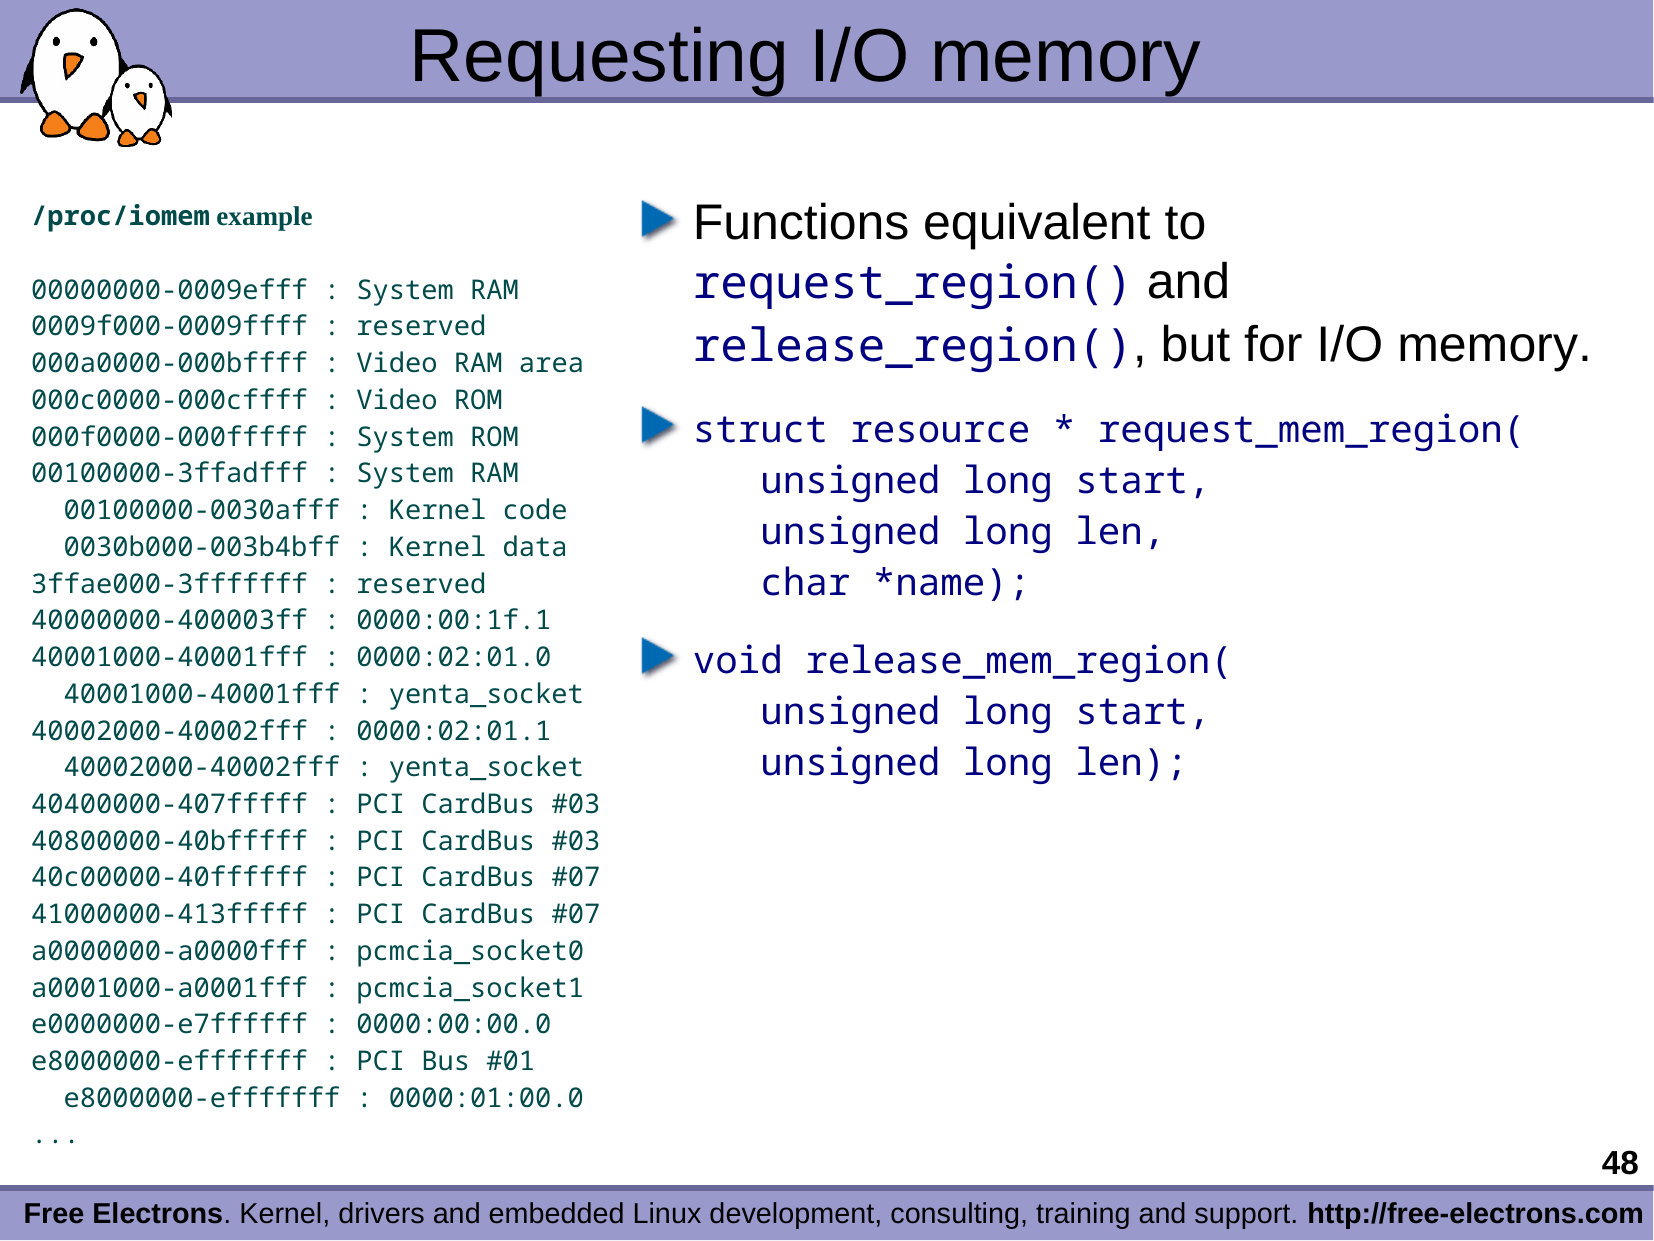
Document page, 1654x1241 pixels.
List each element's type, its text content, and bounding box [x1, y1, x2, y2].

picture [20, 8, 172, 147]
text_box /proc/iomem example 00000000-0009efff : System RAM 0009f000-0009ffff : reserved 000a0000-000bffff : Video RAM area 000c0000-000cffff : Video ROM 000f0000-000fffff : System ROM 00100000-3ffadfff : System RAM 00100000-0030afff : Kernel code 0030b000-003b4bff : Kernel data 3ffae000-3fffffff : reserved 40000000-400003ff : 0000:00:1f.1 40001000-40001fff : 0000:02:01.0 40001000-40001fff : yenta_socket 40002000-40002fff : 0000:02:01.1 40002000-40002fff : yenta_socket 40400000-407fffff : PCI CardBus #03 40800000-40bfffff : PCI CardBus #03 40c00000-40ffffff : PCI CardBus #07 41000000-413fffff : PCI CardBus #07 a0000000-a0000fff : pcmcia_socket0 a0001000-a0001fff : pcmcia_socket1 e0000000-e7ffffff : 0000:00:00.0 e8000000-efffffff : PCI Bus #01 e8000000-efffffff : 0000:01:00.0 ... [31, 196, 613, 1057]
list Functions equivalent to request_region() and release_region(), but for I/O memory. struct resource * request_mem_region( unsigned long start, unsigned long len, char *name); void release_mem_region( unsigned long start, unsigned long len); [621, 194, 1603, 1044]
title Requesting I/O memory [60, 9, 1551, 103]
